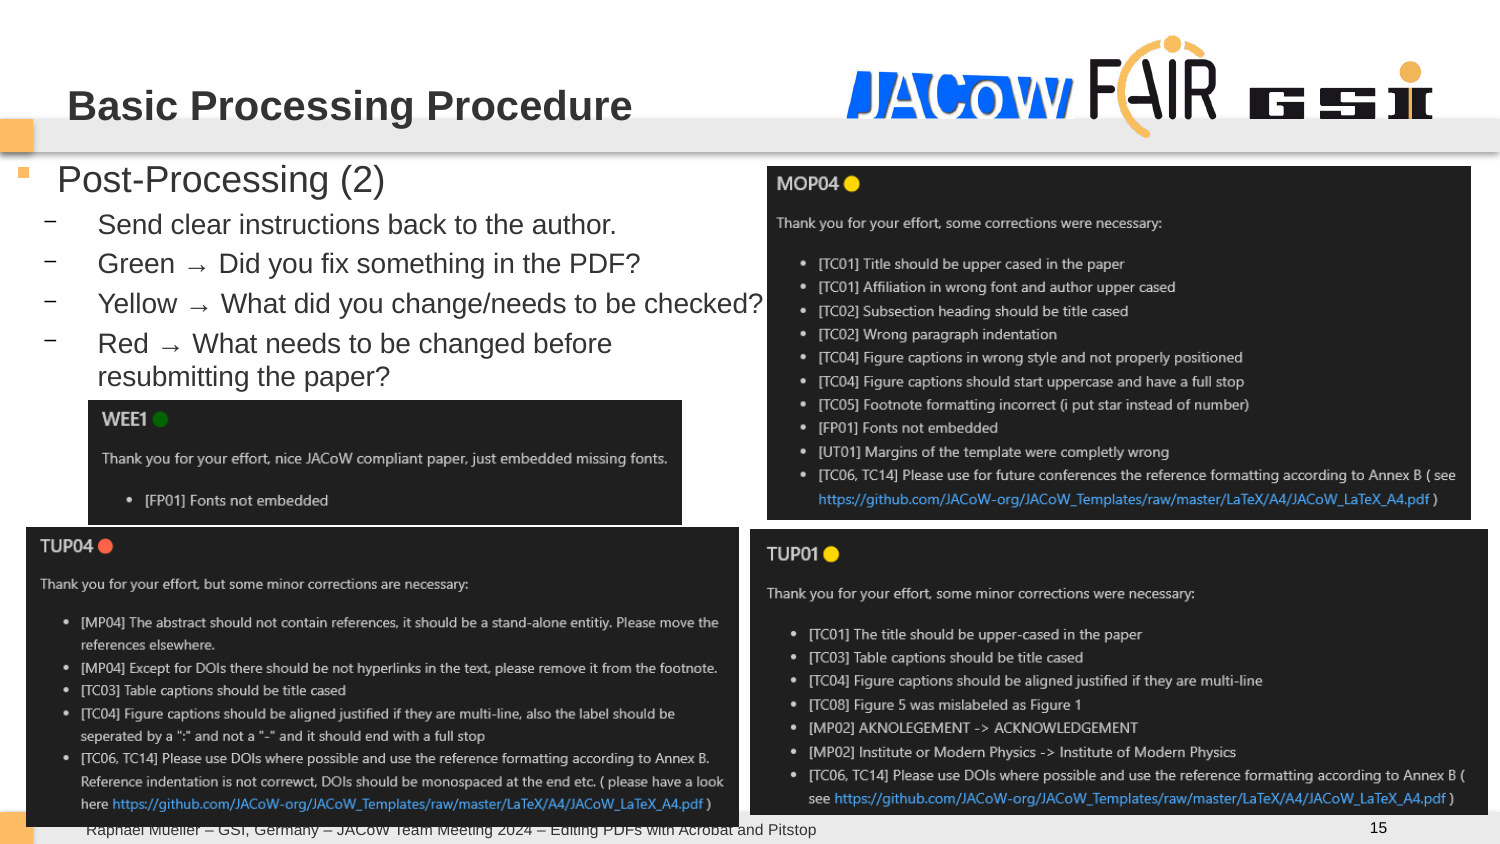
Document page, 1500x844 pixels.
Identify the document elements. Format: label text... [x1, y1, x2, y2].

picture [88, 400, 682, 526]
picture [1048, 69, 1075, 119]
list Basic Processing Procedure [52, 21, 1048, 137]
picture [767, 166, 1471, 520]
picture [750, 529, 1488, 815]
list Post-Processing (2) Send clear instructions back to the author. Green → Did you fix something in the PDF? Yellow → What did you change/needs to be checked? Red → What needs to be changed before resubmitting the paper? [0, 147, 1382, 751]
picture [1248, 59, 1434, 119]
picture [26, 527, 739, 827]
picture [1089, 33, 1217, 140]
title [0, 38, 1006, 135]
